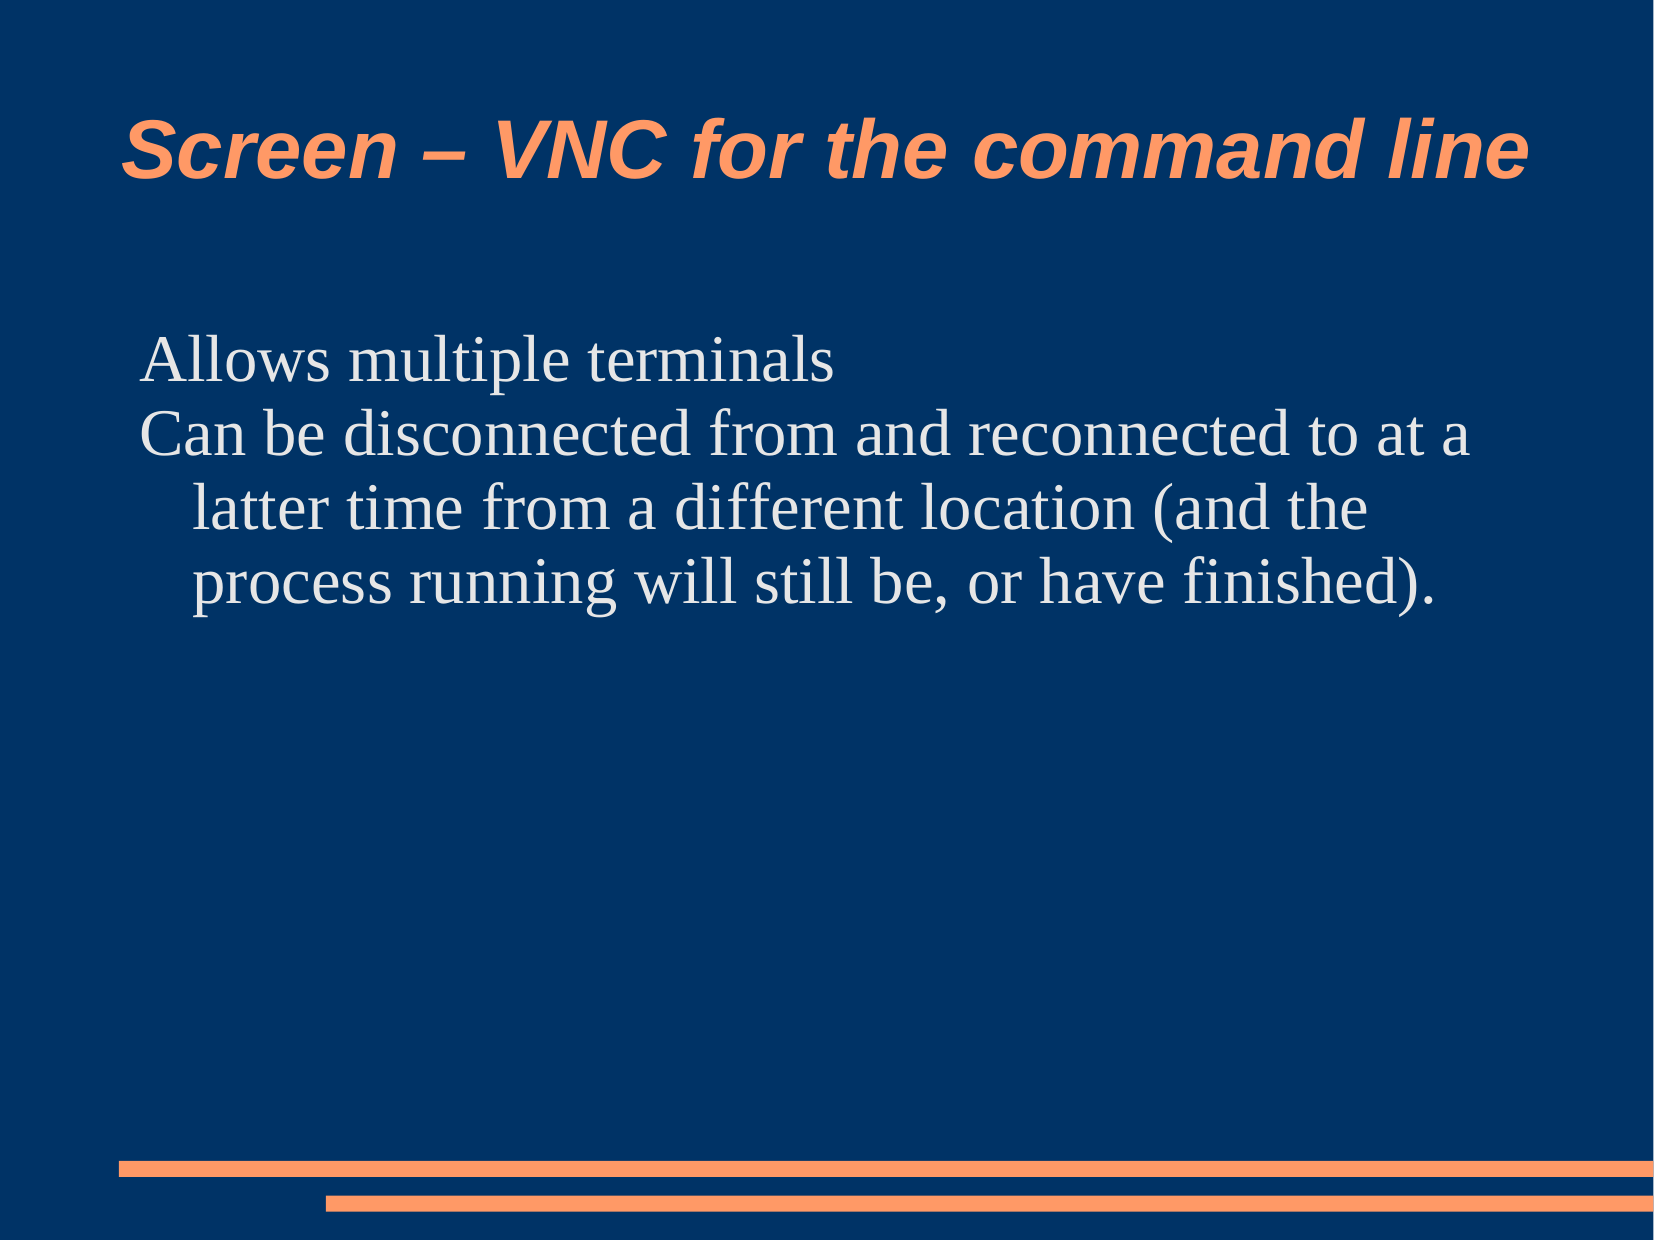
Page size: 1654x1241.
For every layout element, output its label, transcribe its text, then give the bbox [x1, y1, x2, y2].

list Allows multiple terminals Can be disconnected from and reconnected to at a latter time from a different location (and the process running will still be, or have finished). [121, 322, 1561, 1133]
title Screen – VNC for the command line [121, 46, 1534, 254]
